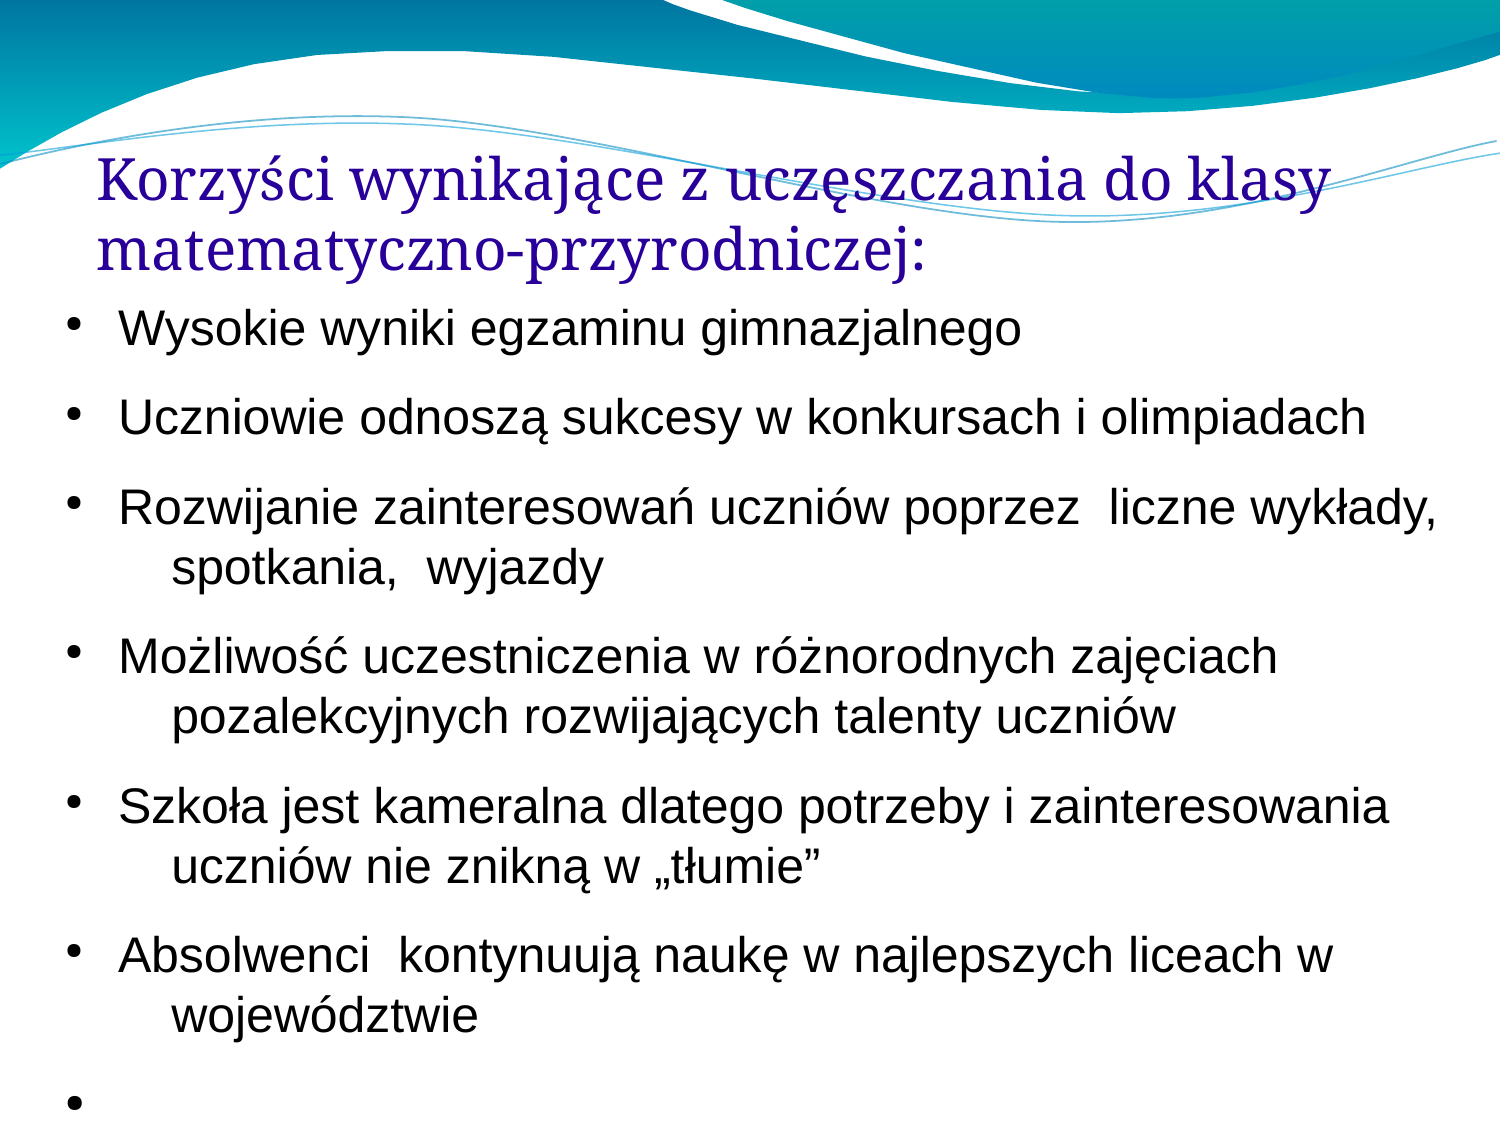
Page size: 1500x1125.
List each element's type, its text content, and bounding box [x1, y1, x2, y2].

title Korzyści wynikające z uczęszczania do klasy matematyczno-przyrodniczej: [96, 118, 1447, 306]
list Wysokie wyniki egzaminu gimnazjalnego Uczniowie odnoszą sukcesy w konkursach i olimpiadach Rozwijanie zainteresowań uczniów poprzez liczne wykłady, spotkania, wyjazdy Możliwość uczestniczenia w różnorodnych zajęciach pozalekcyjnych rozwijających talenty uczniów Szkoła jest kameralna dlatego potrzeby i zainteresowania uczniów nie znikną w „tłumie” Absolwenci kontynuują naukę w najlepszych liceach w województwie [29, 295, 1446, 1125]
